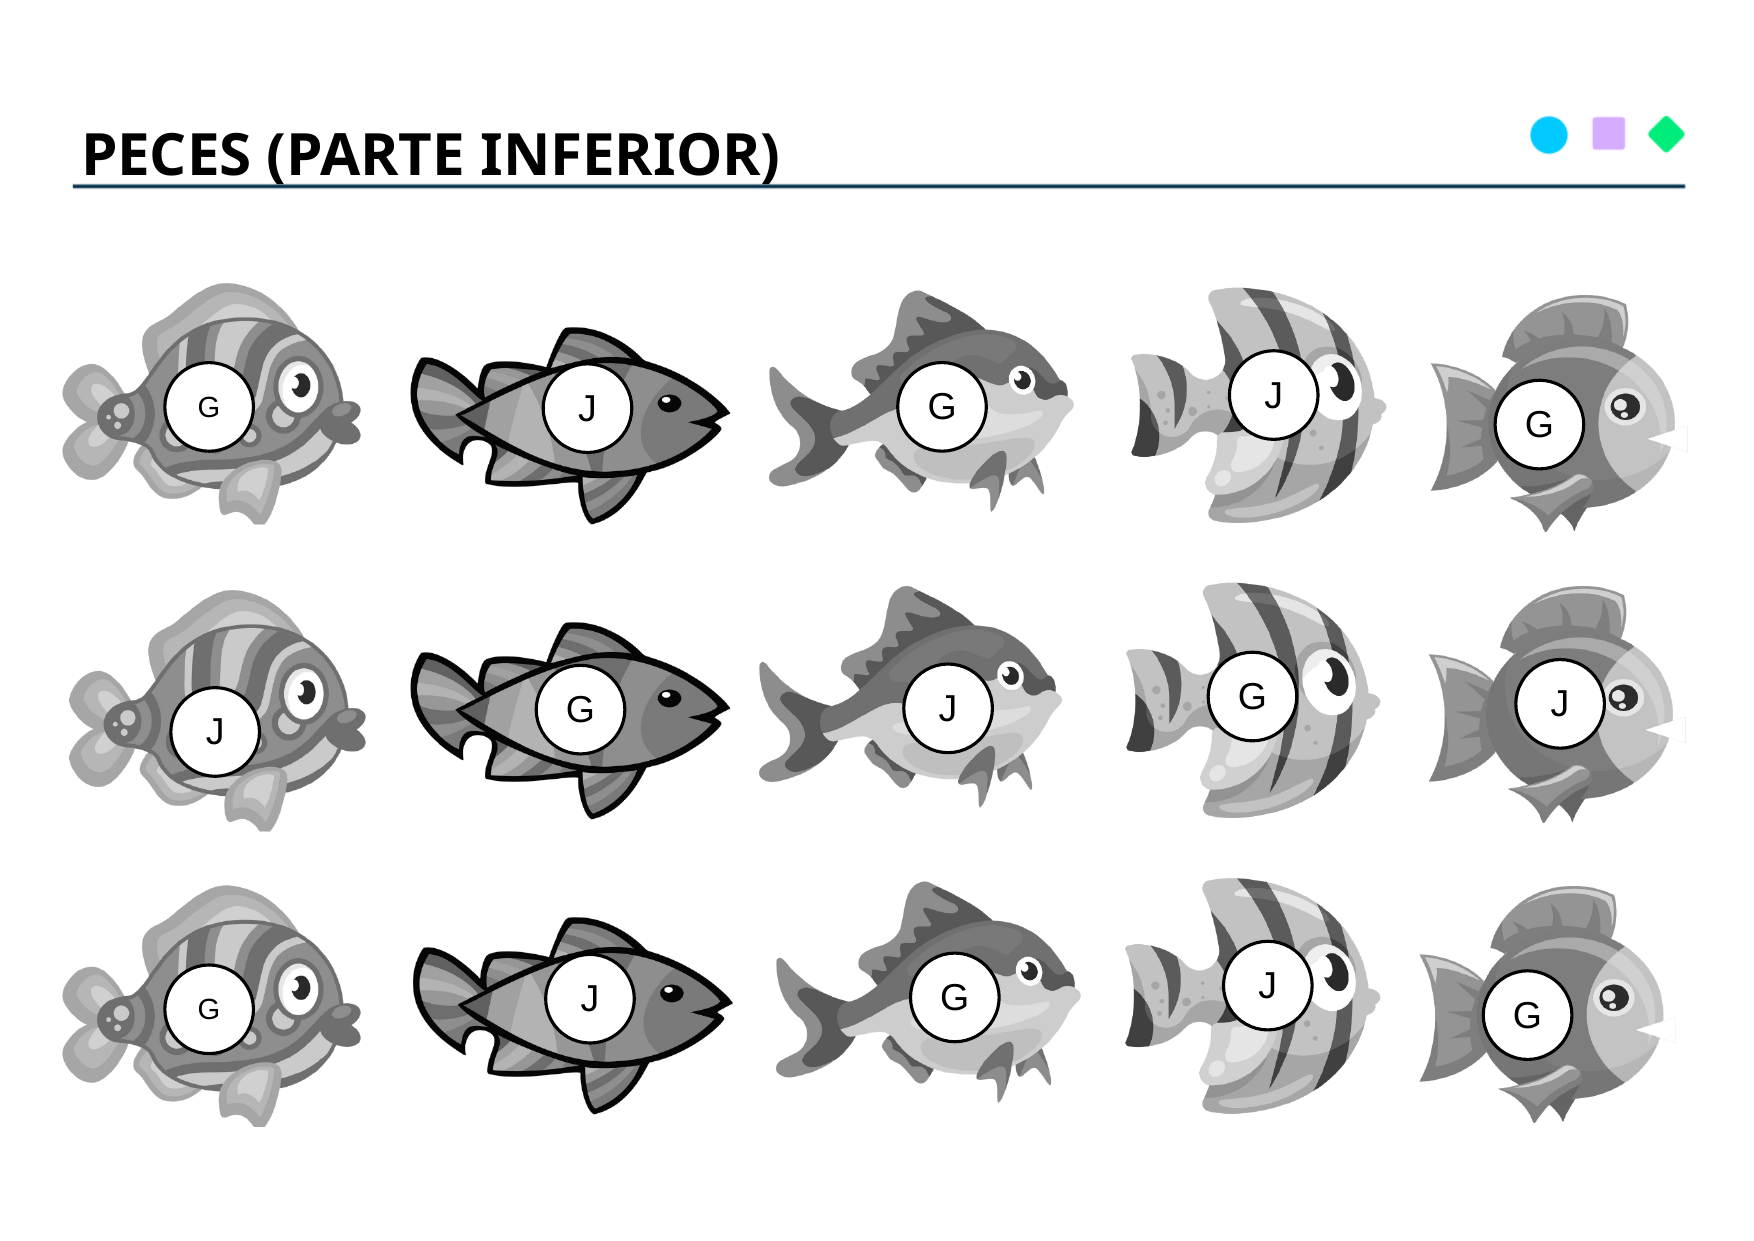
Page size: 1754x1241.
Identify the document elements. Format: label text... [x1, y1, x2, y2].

picture [1116, 856, 1382, 1123]
text_box G [1208, 652, 1297, 741]
picture [1122, 265, 1388, 532]
text_box J [1515, 659, 1605, 749]
picture [1419, 287, 1713, 532]
text_box J [1223, 941, 1313, 1030]
text_box G [536, 665, 625, 754]
picture [750, 561, 1063, 827]
text_box J [170, 687, 260, 777]
text_box J [545, 954, 635, 1044]
text_box G [910, 953, 1000, 1042]
picture [1407, 878, 1701, 1123]
text_box J [543, 363, 632, 453]
text_box PECES (PARTE INFERIOR) [66, 106, 1211, 225]
text_box G [1495, 380, 1584, 469]
text_box G [164, 964, 254, 1054]
picture [760, 265, 1075, 532]
text_box J [903, 664, 993, 753]
picture [393, 308, 739, 532]
text_box G [1483, 970, 1572, 1060]
picture [1417, 578, 1711, 823]
picture [1117, 561, 1382, 827]
text_box G [897, 362, 987, 452]
text_box G [164, 362, 254, 452]
text_box J [1229, 350, 1319, 440]
picture [395, 898, 741, 1123]
picture [59, 88, 1695, 211]
picture [767, 856, 1082, 1122]
picture [393, 603, 739, 827]
picture [52, 277, 367, 544]
picture [59, 584, 372, 851]
picture [52, 879, 367, 1146]
